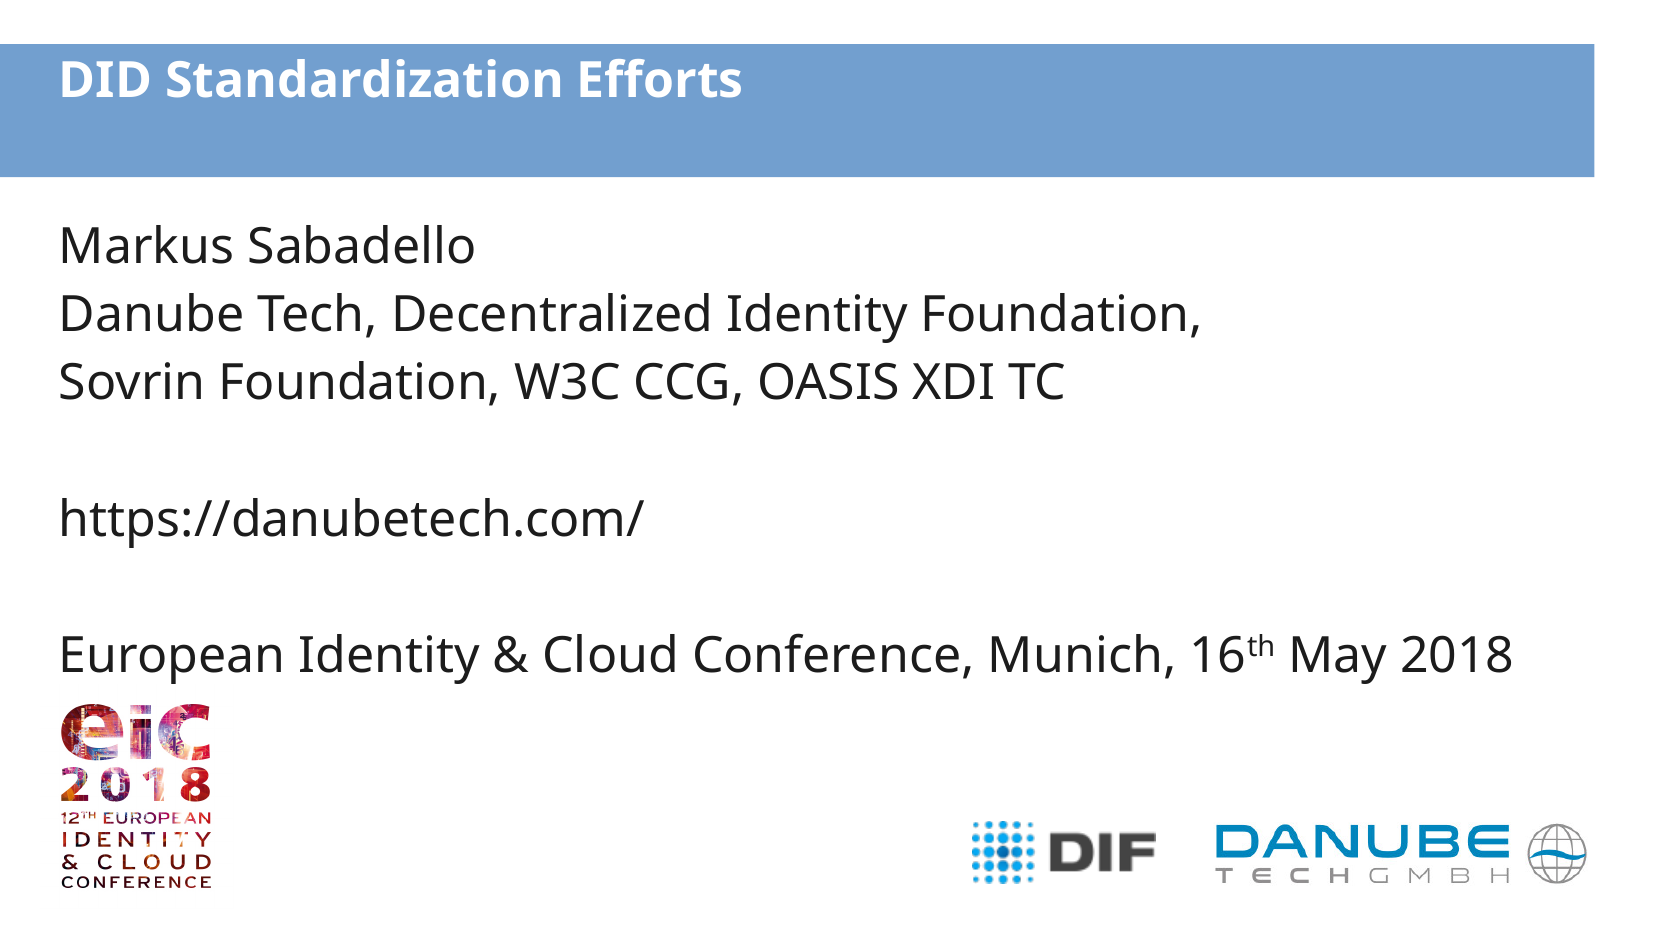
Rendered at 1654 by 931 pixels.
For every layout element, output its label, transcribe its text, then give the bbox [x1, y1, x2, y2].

picture [40, 684, 234, 909]
title DID Standardization Efforts [0, 44, 1595, 178]
subtitle Markus Sabadello Danube Tech, Decentralized Identity Foundation, Sovrin Foundation, W3C CCG, OASIS XDI TC https://danubetech.com/ European Identity & Cloud Conference, Munich, 16th May 2018 [58, 209, 1595, 898]
picture [972, 821, 1156, 884]
